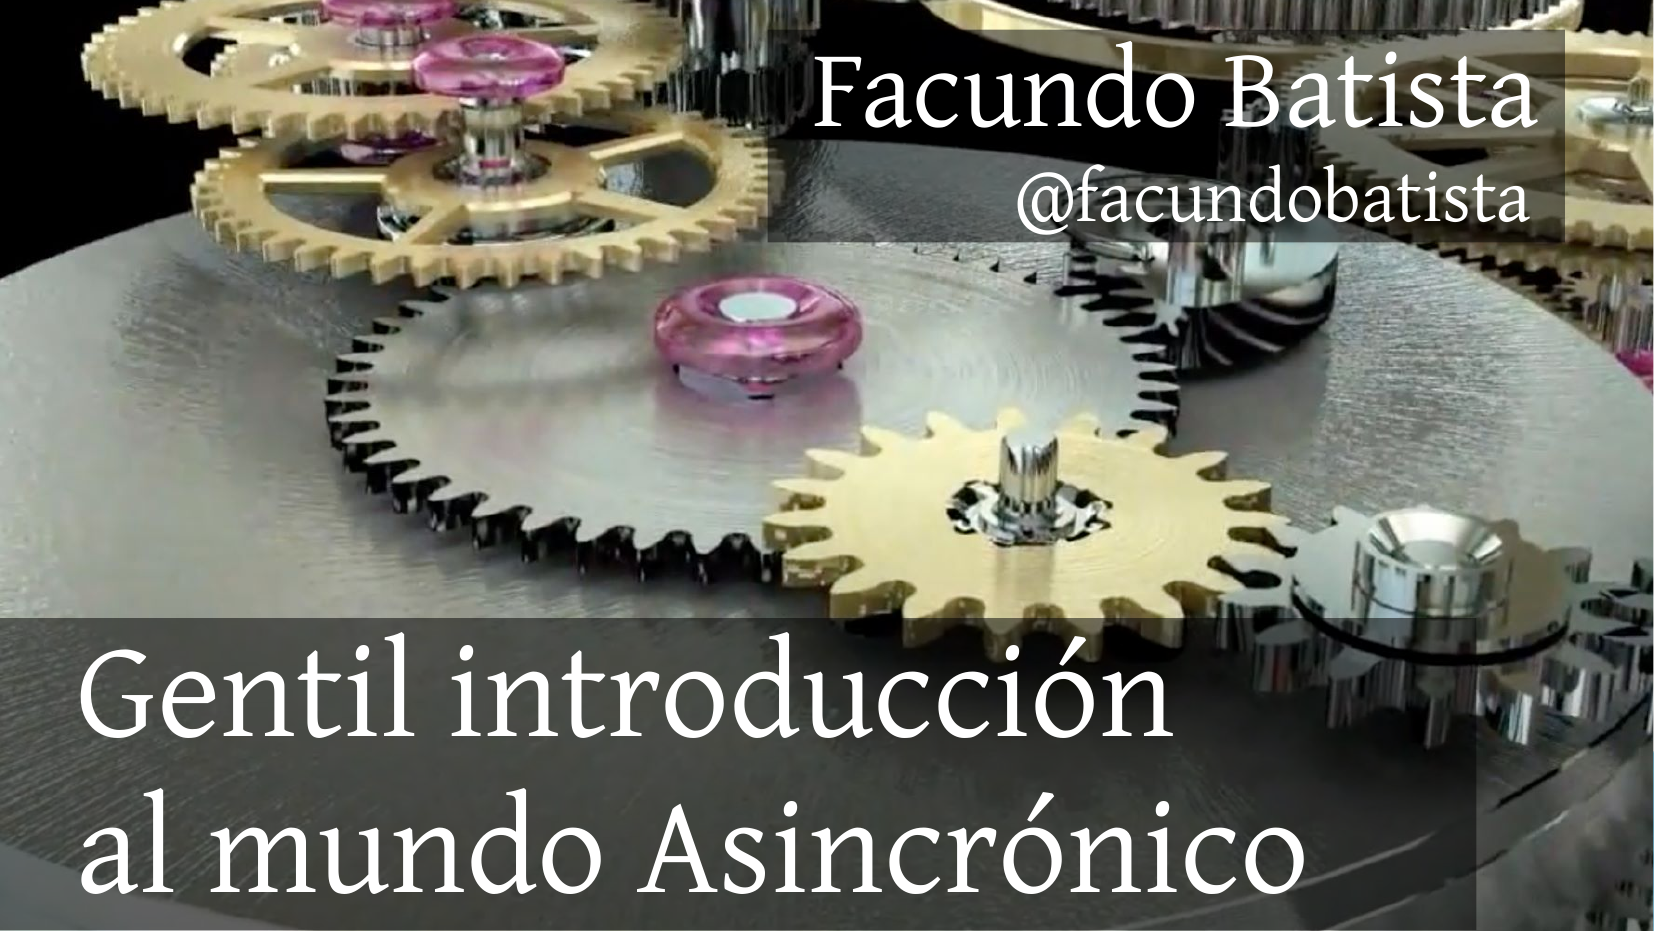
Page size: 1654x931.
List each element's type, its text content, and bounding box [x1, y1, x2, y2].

title Facundo Batista @facundobatista [767, 29, 1565, 243]
title Gentil introducción al mundo Asincrónico [0, 618, 1477, 931]
picture [0, 0, 1654, 931]
